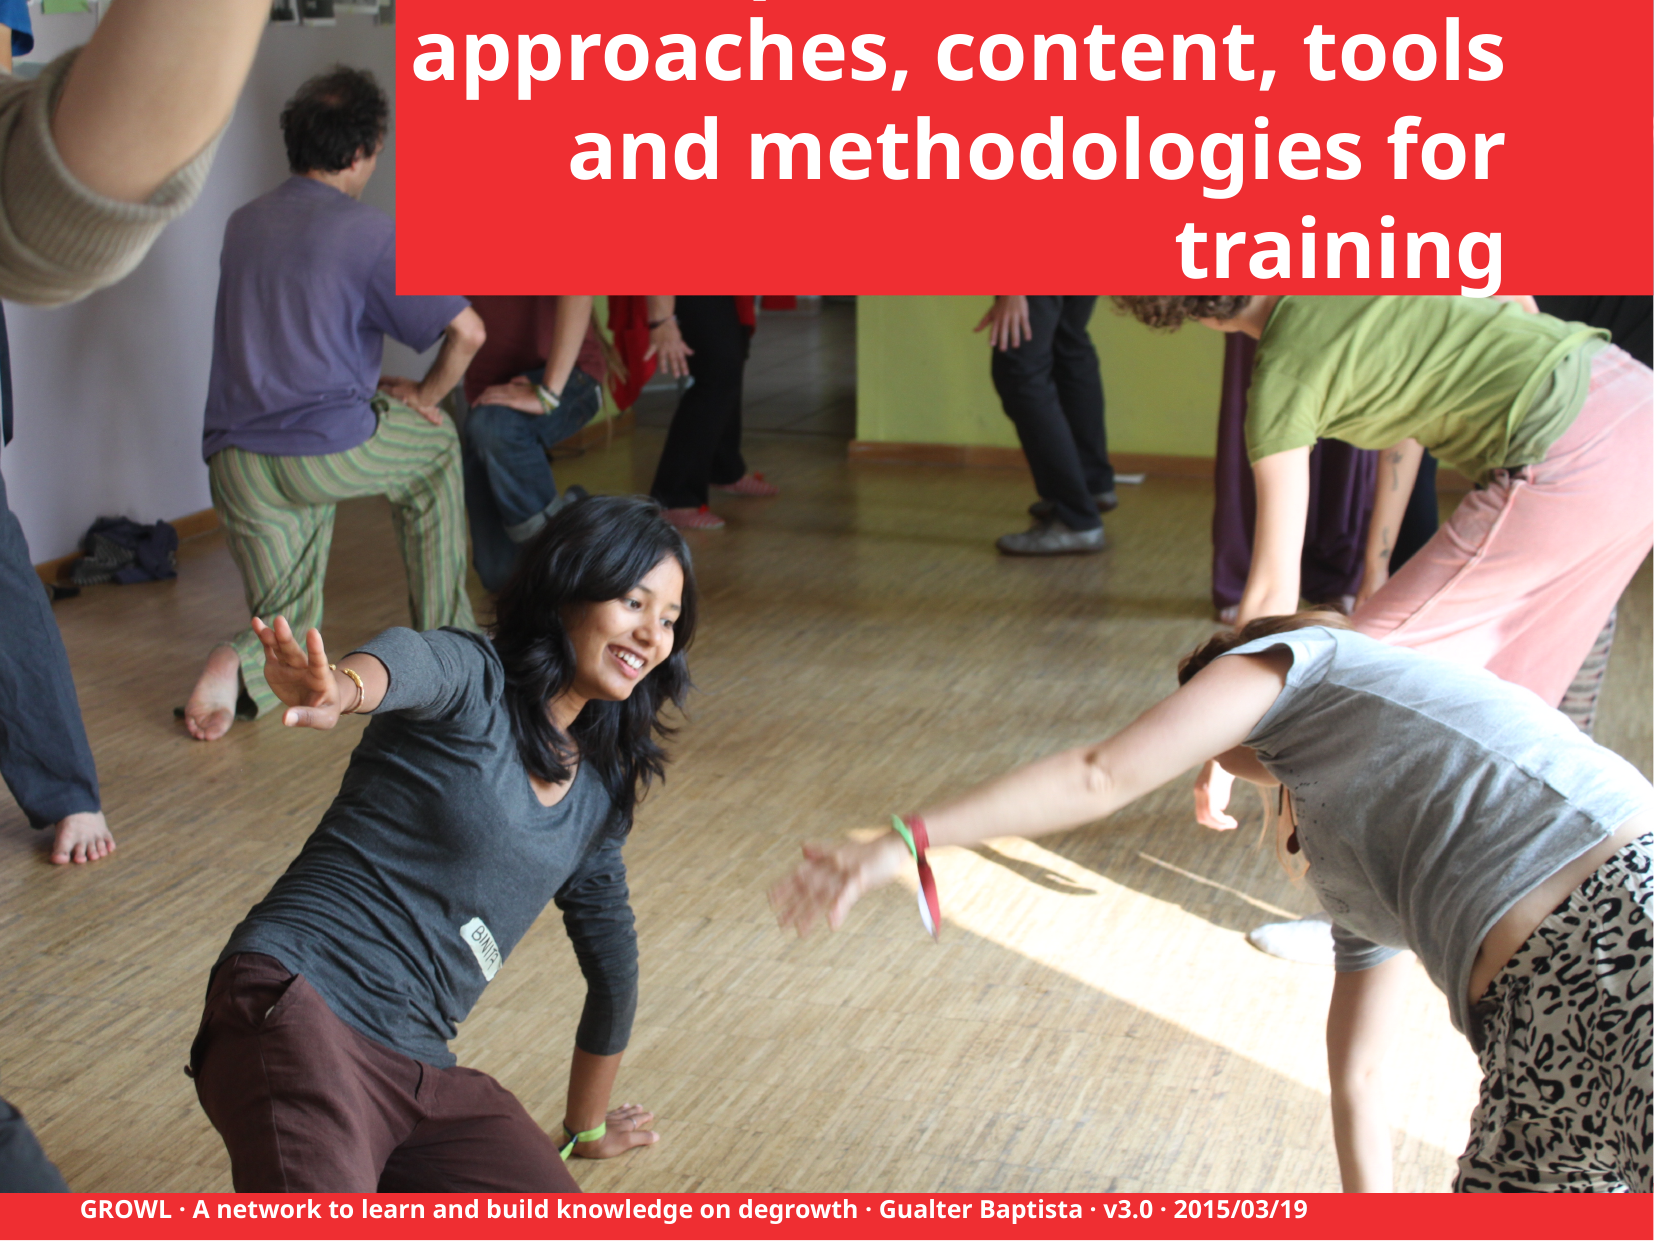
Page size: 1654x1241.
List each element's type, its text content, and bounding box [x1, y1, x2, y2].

title Test, experience, combine approaches, content, tools and methodologies for training [395, 0, 1654, 296]
picture [0, 0, 1654, 1193]
